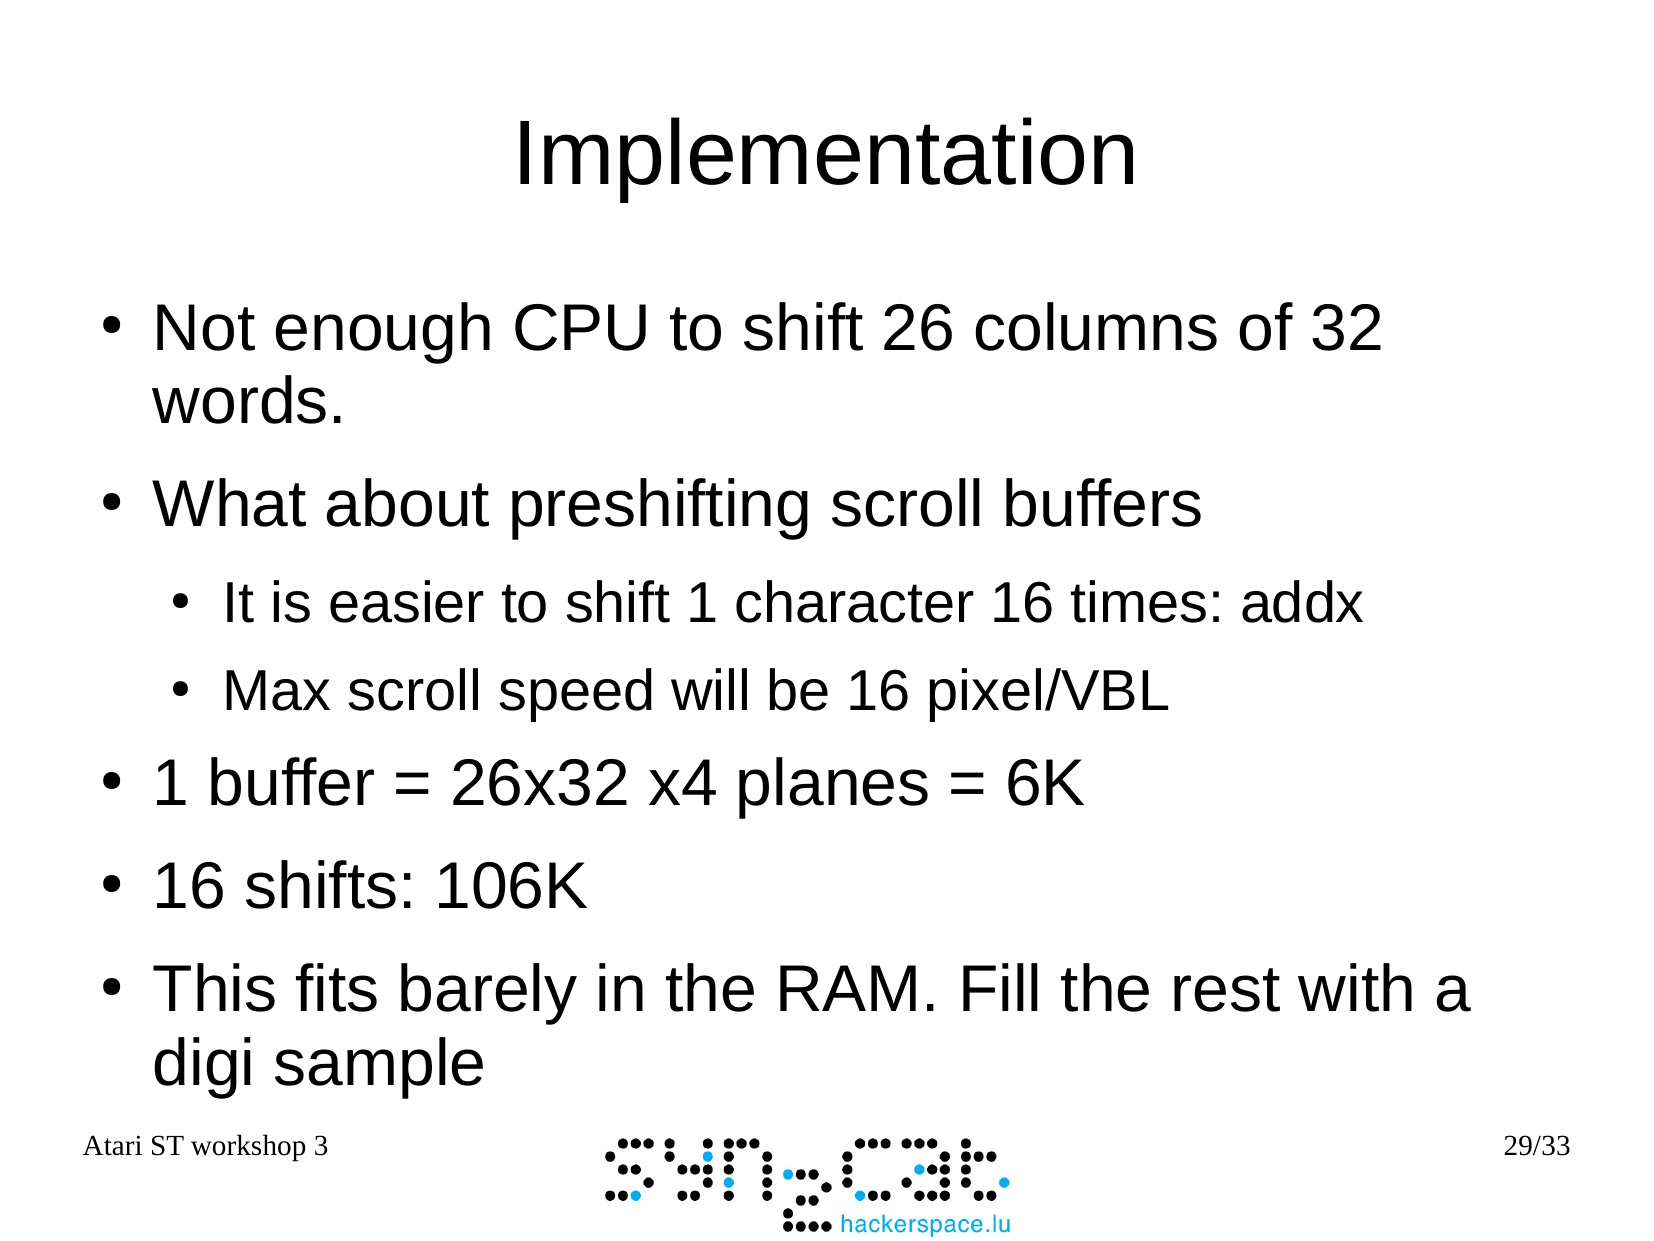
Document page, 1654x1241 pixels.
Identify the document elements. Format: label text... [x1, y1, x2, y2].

picture [600, 1124, 1025, 1241]
title Implementation [82, 49, 1571, 257]
list Not enough CPU to shift 26 columns of 32 words. What about preshifting scroll buffers It is easier to shift 1 character 16 times: addx Max scroll speed will be 16 pixel/VBL 1 buffer = 26x32 x4 planes = 6K 16 shifts: 106K This fits barely in the RAM. Fill the rest with a digi sample [82, 290, 1571, 1109]
